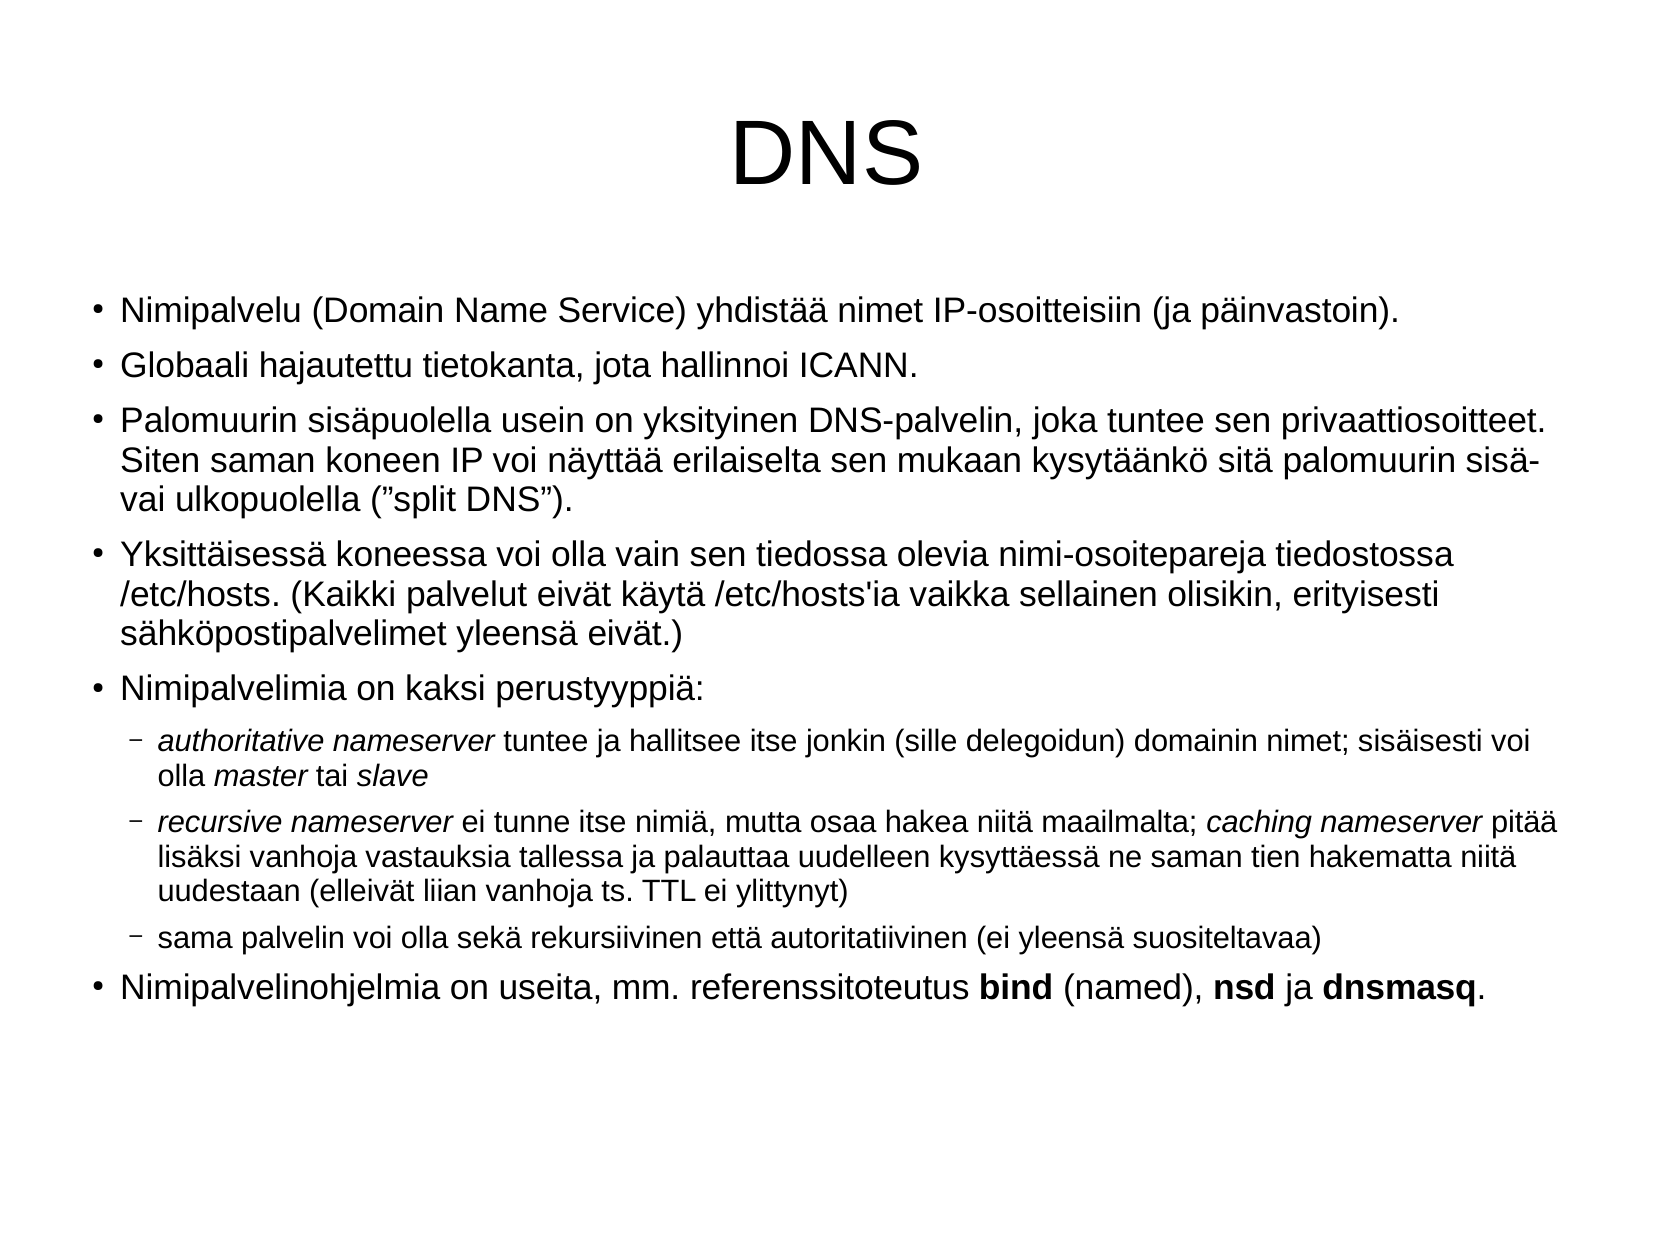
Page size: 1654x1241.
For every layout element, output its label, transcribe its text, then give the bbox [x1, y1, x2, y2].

title DNS [82, 49, 1571, 257]
list Nimipalvelu (Domain Name Service) yhdistää nimet IP-osoitteisiin (ja päinvastoin). Globaali hajautettu tietokanta, jota hallinnoi ICANN. Palomuurin sisäpuolella usein on yksityinen DNS-palvelin, joka tuntee sen privaattiosoitteet. Siten saman koneen IP voi näyttää erilaiselta sen mukaan kysytäänkö sitä palomuurin sisä- vai ulkopuolella (”split DNS”). Yksittäisessä koneessa voi olla vain sen tiedossa olevia nimi-osoitepareja tiedostossa /etc/hosts. (Kaikki palvelut eivät käytä /etc/hosts'ia vaikka sellainen olisikin, erityisesti sähköpostipalvelimet yleensä eivät.) Nimipalvelimia on kaksi perustyyppiä: authoritative nameserver tuntee ja hallitsee itse jonkin (sille delegoidun) domainin nimet; sisäisesti voi olla master tai slave recursive nameserver ei tunne itse nimiä, mutta osaa hakea niitä maailmalta; caching nameserver pitää lisäksi vanhoja vastauksia tallessa ja palauttaa uudelleen kysyttäessä ne saman tien hakematta niitä uudestaan (elleivät liian vanhoja ts. TTL ei ylittynyt) sama palvelin voi olla sekä rekursiivinen että autoritatiivinen (ei yleensä suositeltavaa) Nimipalvelinohjelmia on useita, mm. referenssitoteutus bind (named), nsd ja dnsmasq. [82, 290, 1571, 1010]
